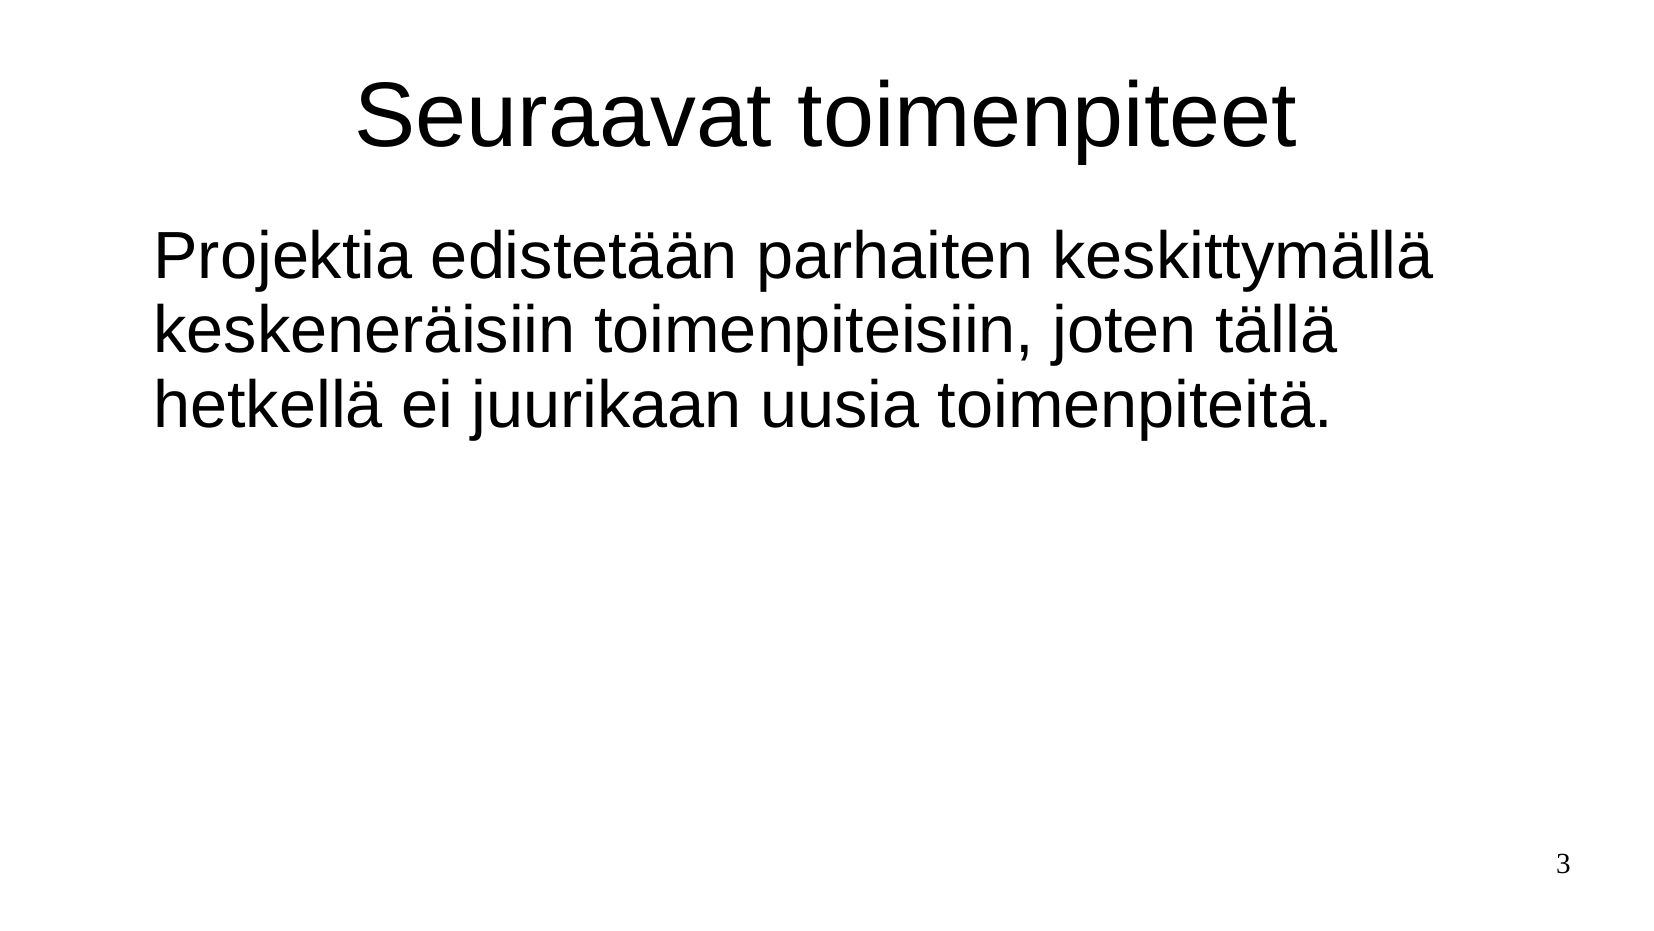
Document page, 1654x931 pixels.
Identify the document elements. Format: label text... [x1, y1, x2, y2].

list Projektia edistetään parhaiten keskittymällä keskeneräisiin toimenpiteisiin, joten tällä hetkellä ei juurikaan uusia toimenpiteitä. [82, 217, 1571, 758]
title Seuraavat toimenpiteet [82, 37, 1571, 193]
